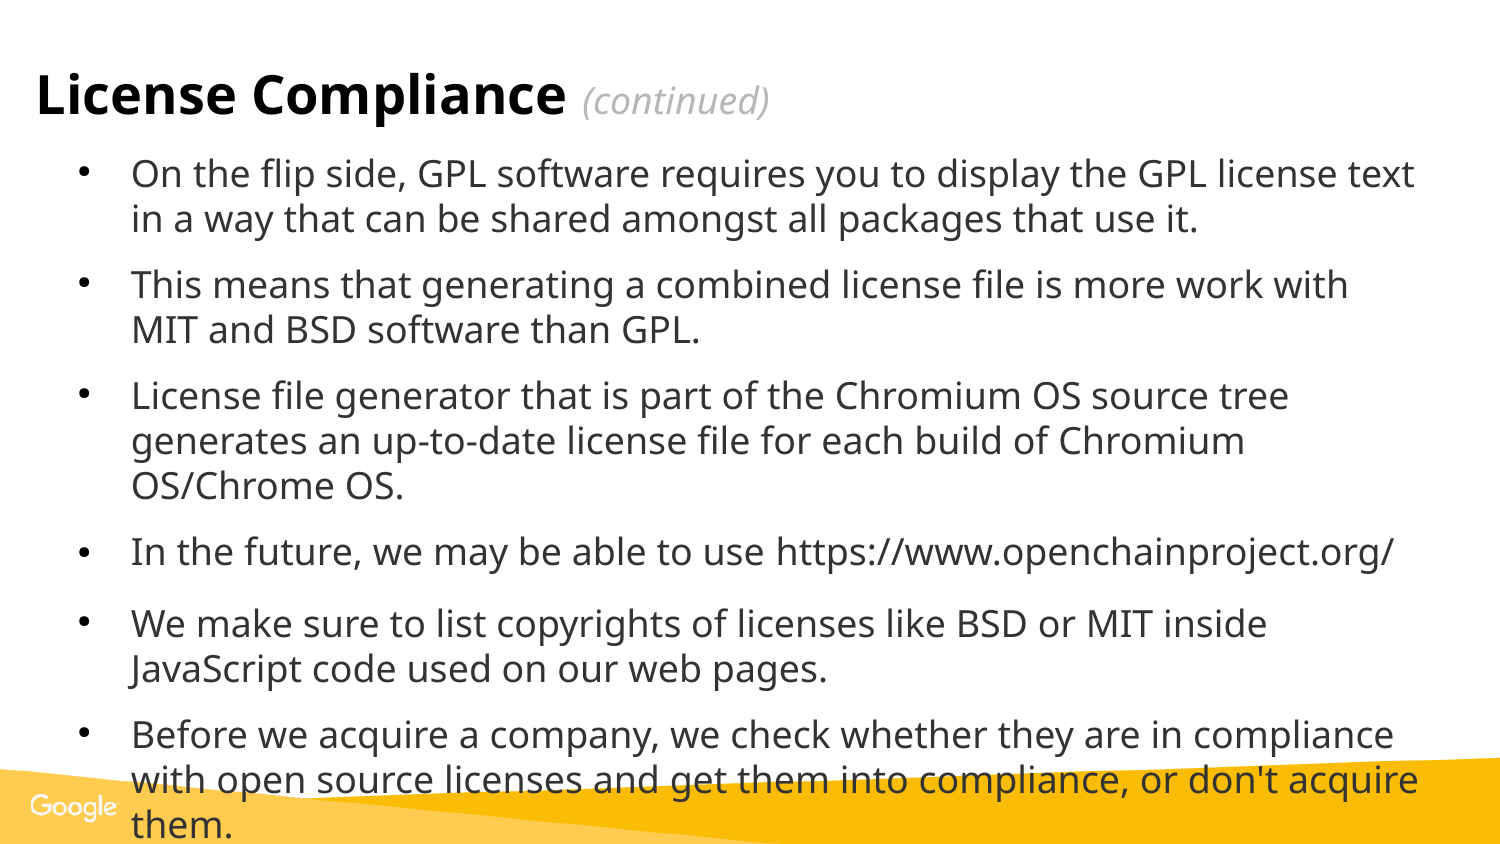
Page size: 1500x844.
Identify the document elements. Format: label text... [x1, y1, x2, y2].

picture [0, 0, 1500, 844]
text_box License Compliance (continued) [20, 45, 1471, 169]
list On the flip side, GPL software requires you to display the GPL license text in a way that can be shared amongst all packages that use it. This means that generating a combined license file is more work with MIT and BSD software than GPL. License file generator that is part of the Chromium OS source tree generates an up-to-date license file for each build of Chromium OS/Chrome OS. In the future, we may be able to use https://www.openchainproject.org/ We make sure to list copyrights of licenses like BSD or MIT inside JavaScript code used on our web pages. Before we acquire a company, we check whether they are in compliance with open source licenses and get them into compliance, or don't acquire them. [45, 169, 1441, 766]
